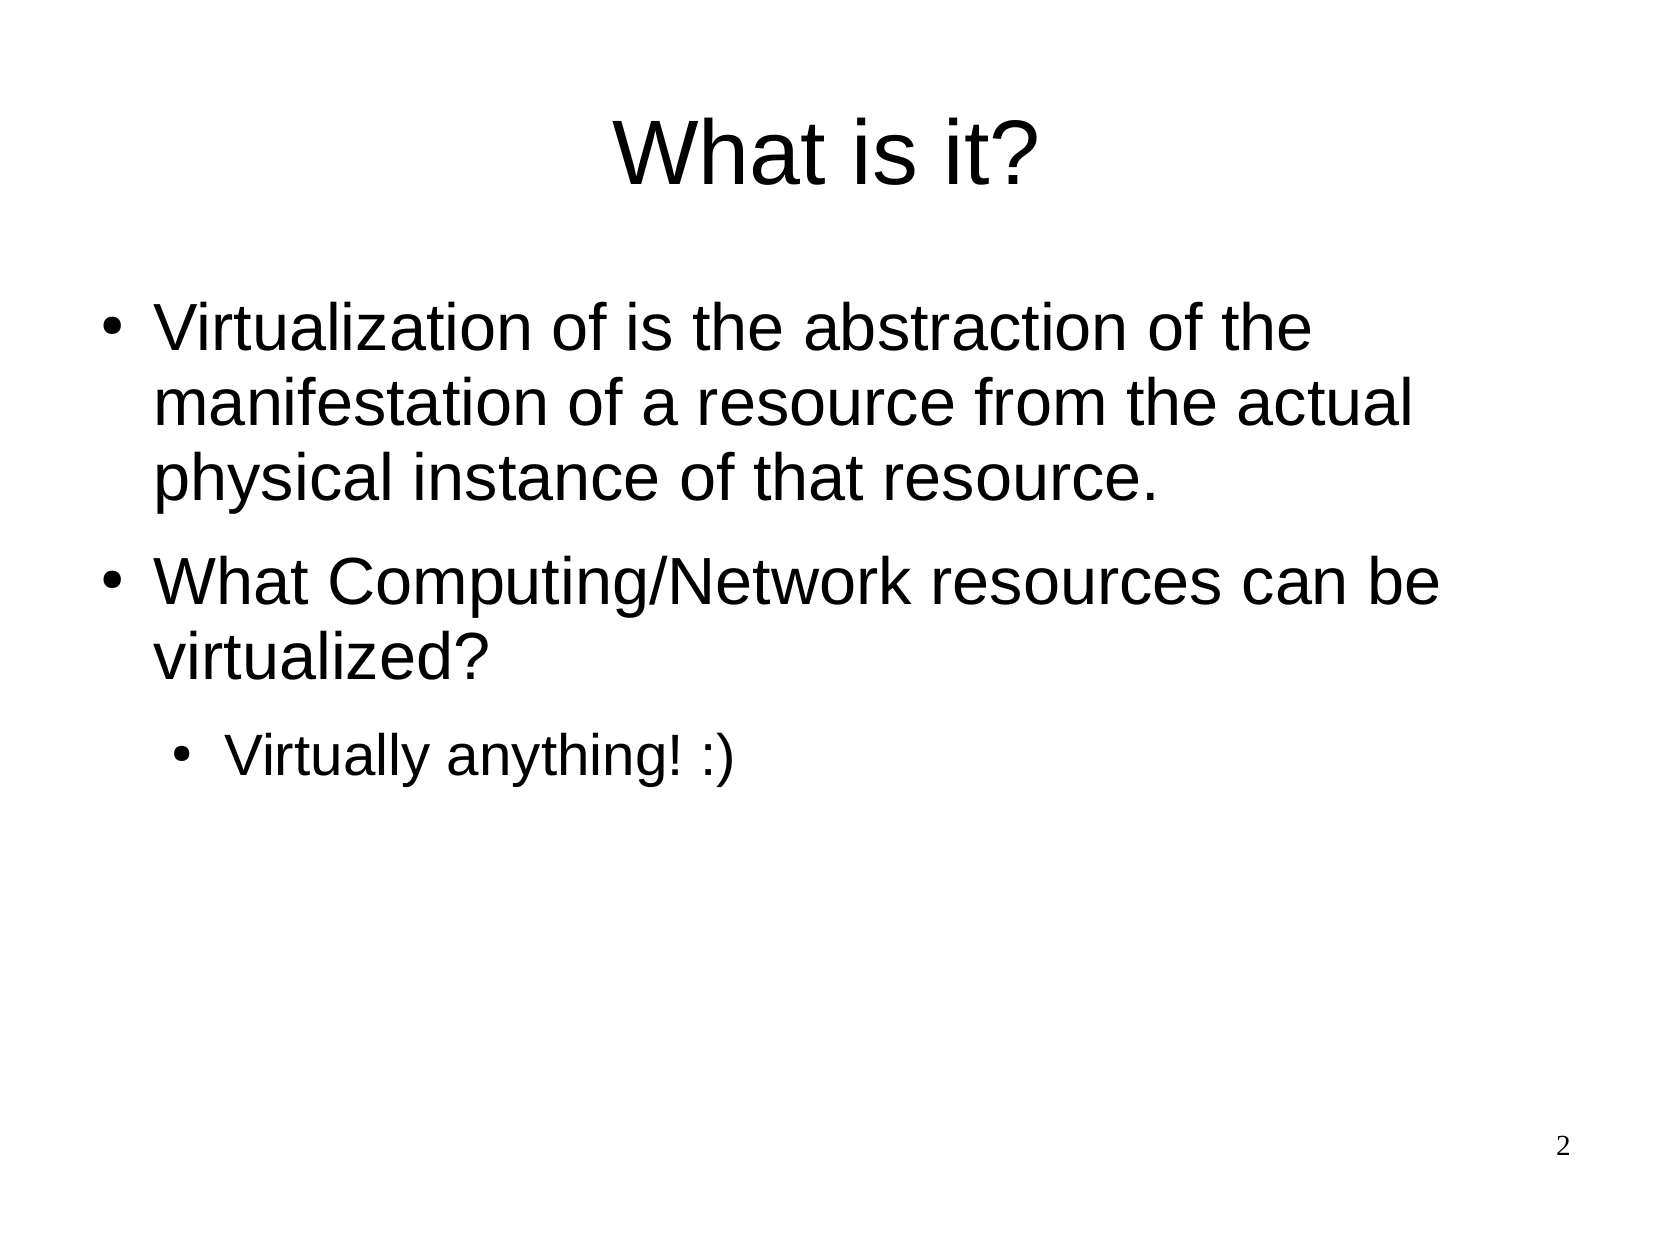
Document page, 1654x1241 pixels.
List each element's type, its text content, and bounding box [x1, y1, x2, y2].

list Virtualization of is the abstraction of the manifestation of a resource from the actual physical instance of that resource. What Computing/Network resources can be virtualized? Virtually anything! :) [82, 290, 1571, 1109]
title What is it? [82, 49, 1571, 257]
